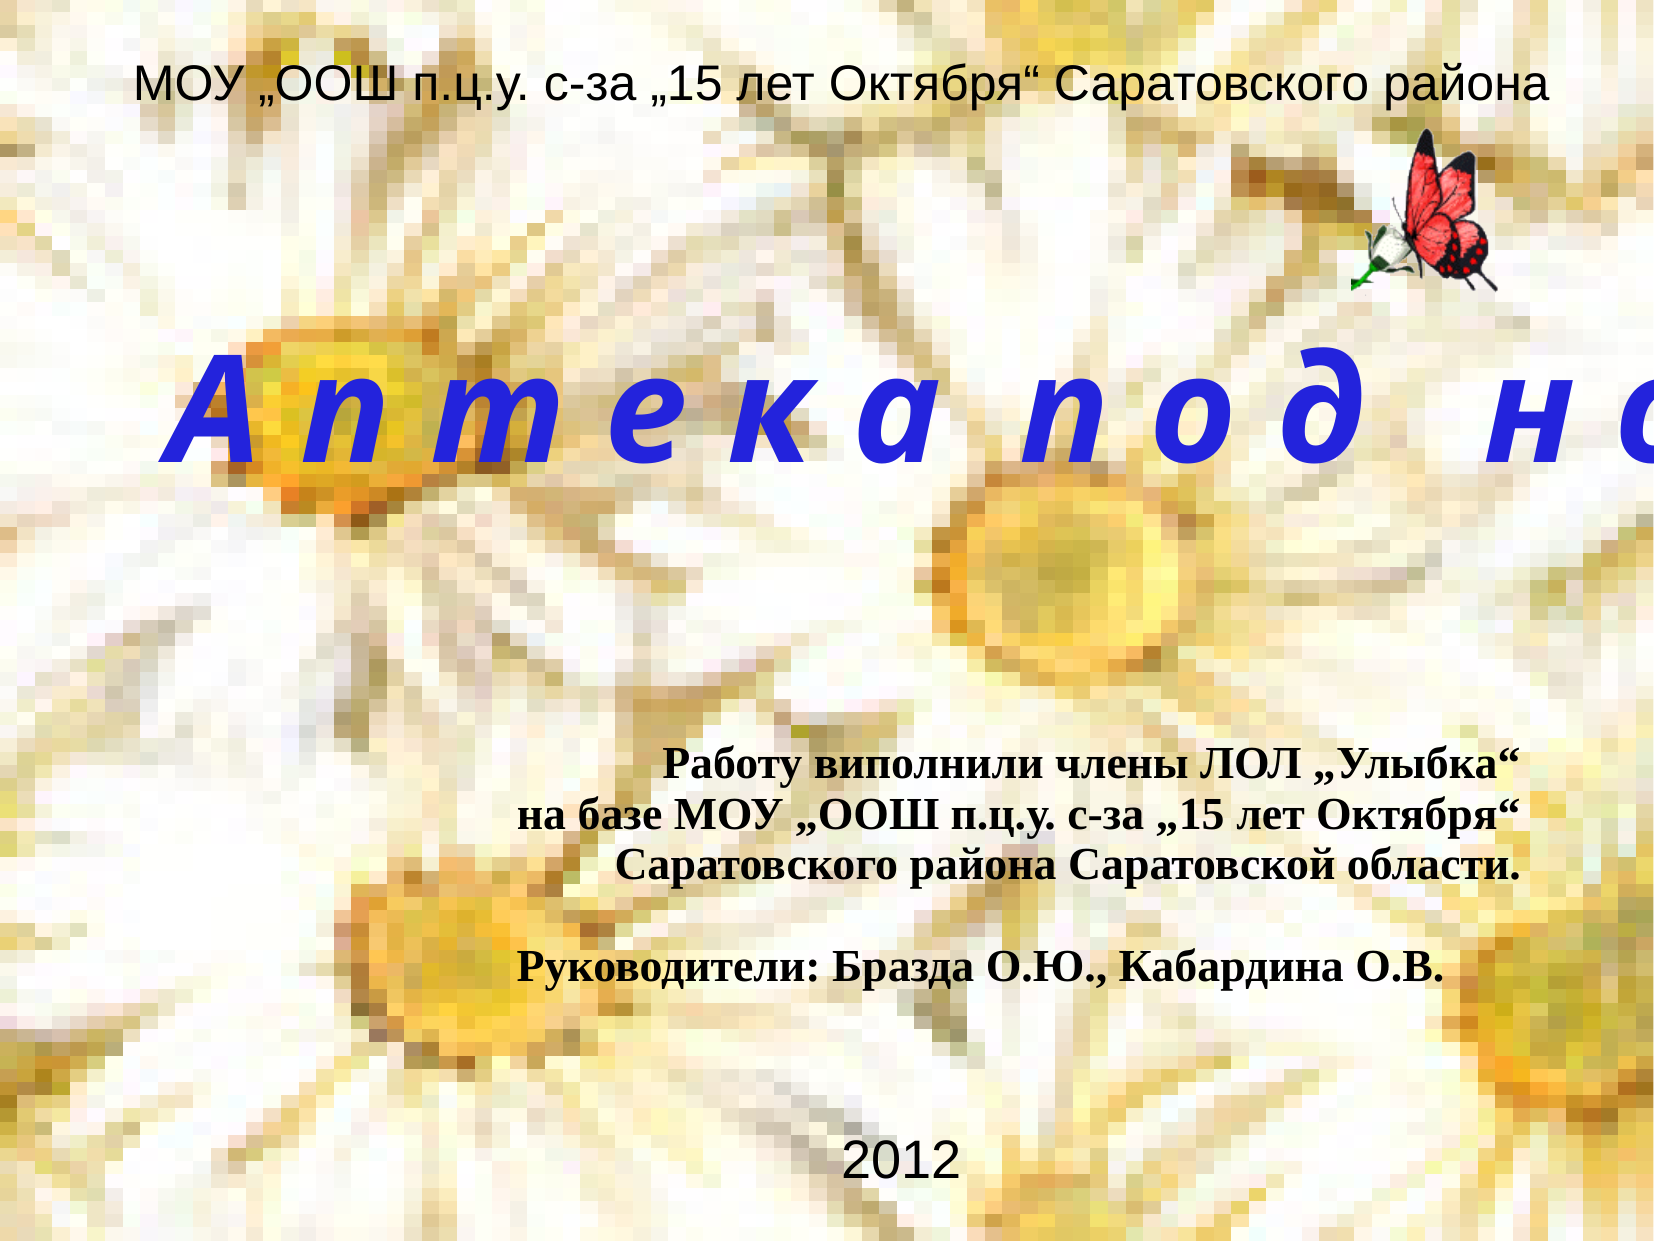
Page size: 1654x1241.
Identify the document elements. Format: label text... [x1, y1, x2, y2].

text_box Работу виполнили члены ЛОЛ „Улыбка“ на базе МОУ „ООШ п.ц.у. с-за „15 лет Октября“ Саратовского района Саратовской области. Руководители: Бразда О.Ю., Кабардина О.В. [501, 730, 1625, 1004]
text_box 2012 [826, 1122, 978, 1198]
text_box МОУ „ООШ п.ц.у. с-за „15 лет Октября“ Саратовского района [118, 47, 1566, 119]
picture [0, 0, 1654, 1241]
text_box А п т е к а п о д н о г а м и [152, 295, 1506, 587]
picture [1643, 400, 1654, 445]
